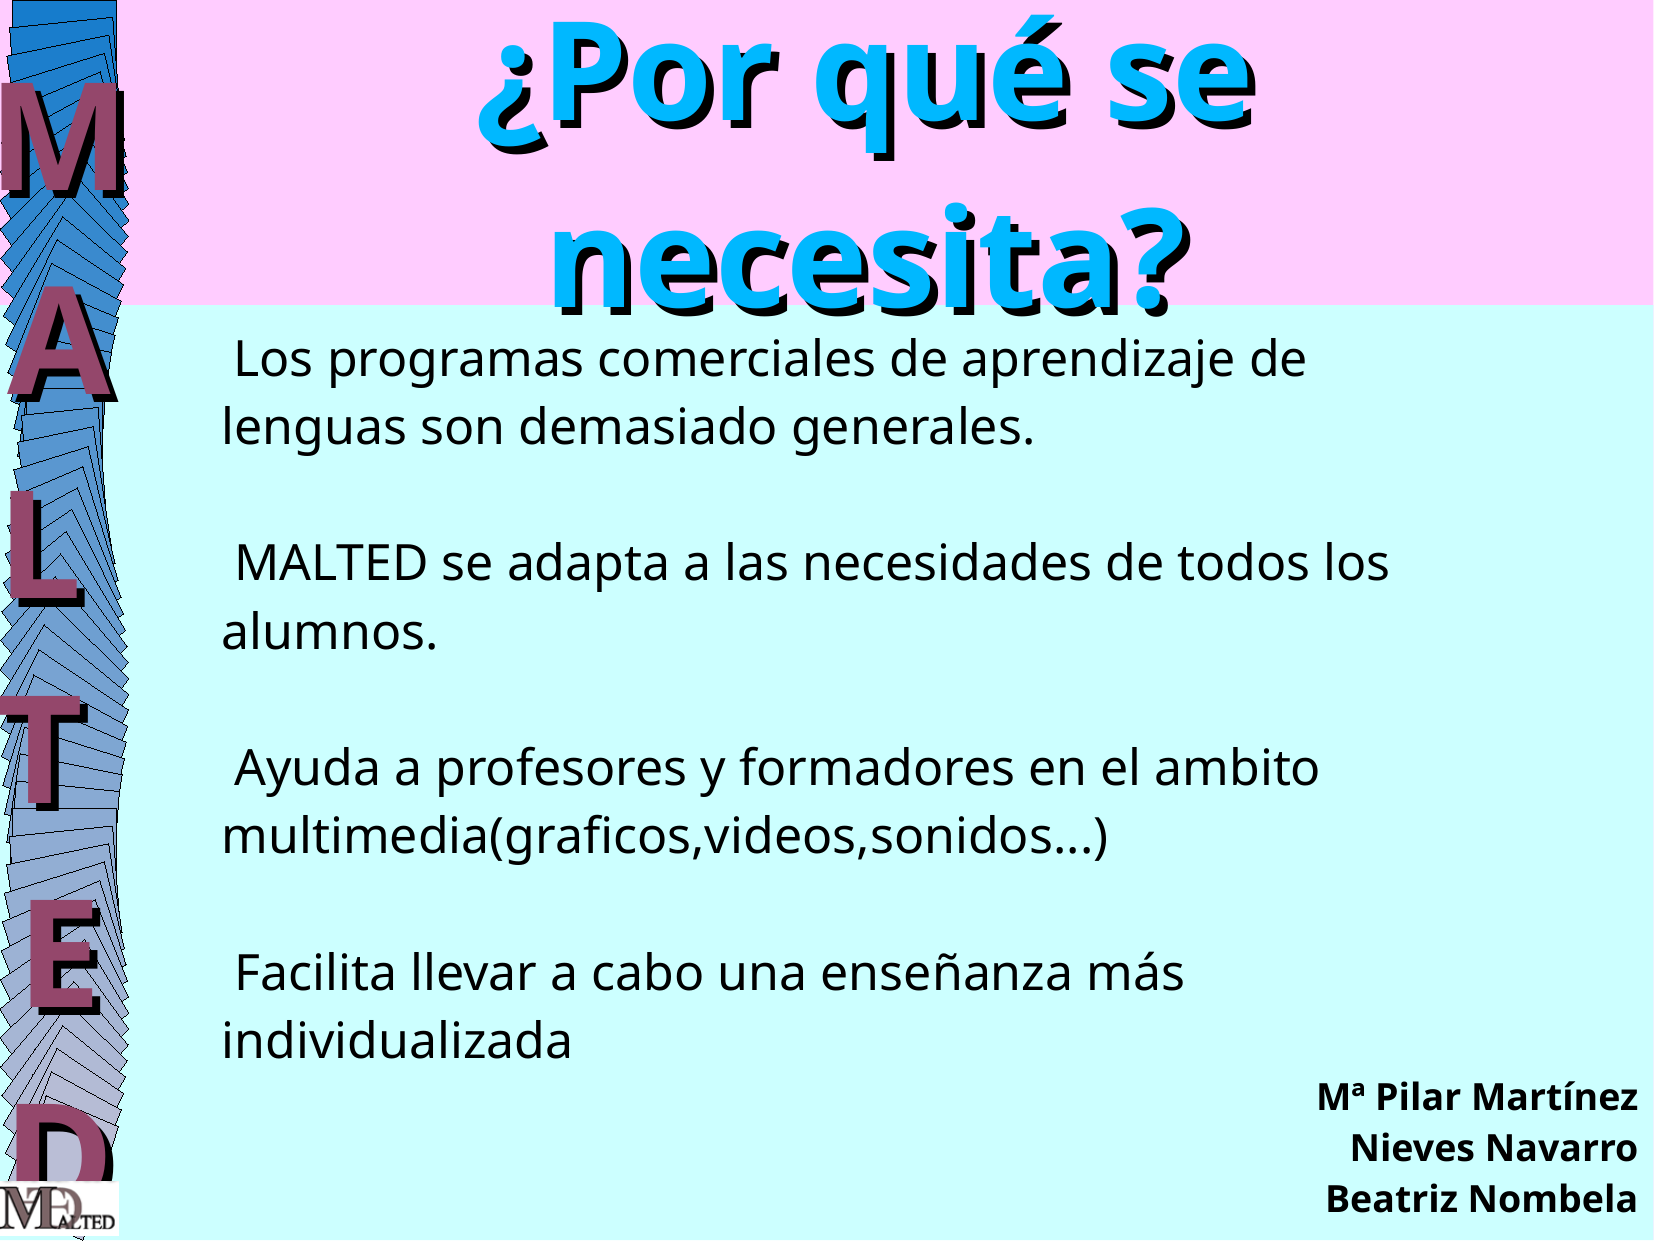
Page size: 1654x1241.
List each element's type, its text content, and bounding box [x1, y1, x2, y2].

picture [0, 1181, 119, 1236]
text_box Los programas comerciales de aprendizaje de lenguas son demasiado generales. MALTED se adapta a las necesidades de todos los alumnos. Ayuda a profesores y formadores en el ambito multimedia(graficos,videos,sonidos...) Facilita llevar a cabo una enseñanza más individualizada [206, 315, 1482, 1182]
title ¿Por qué se necesita? [147, 79, 1583, 243]
